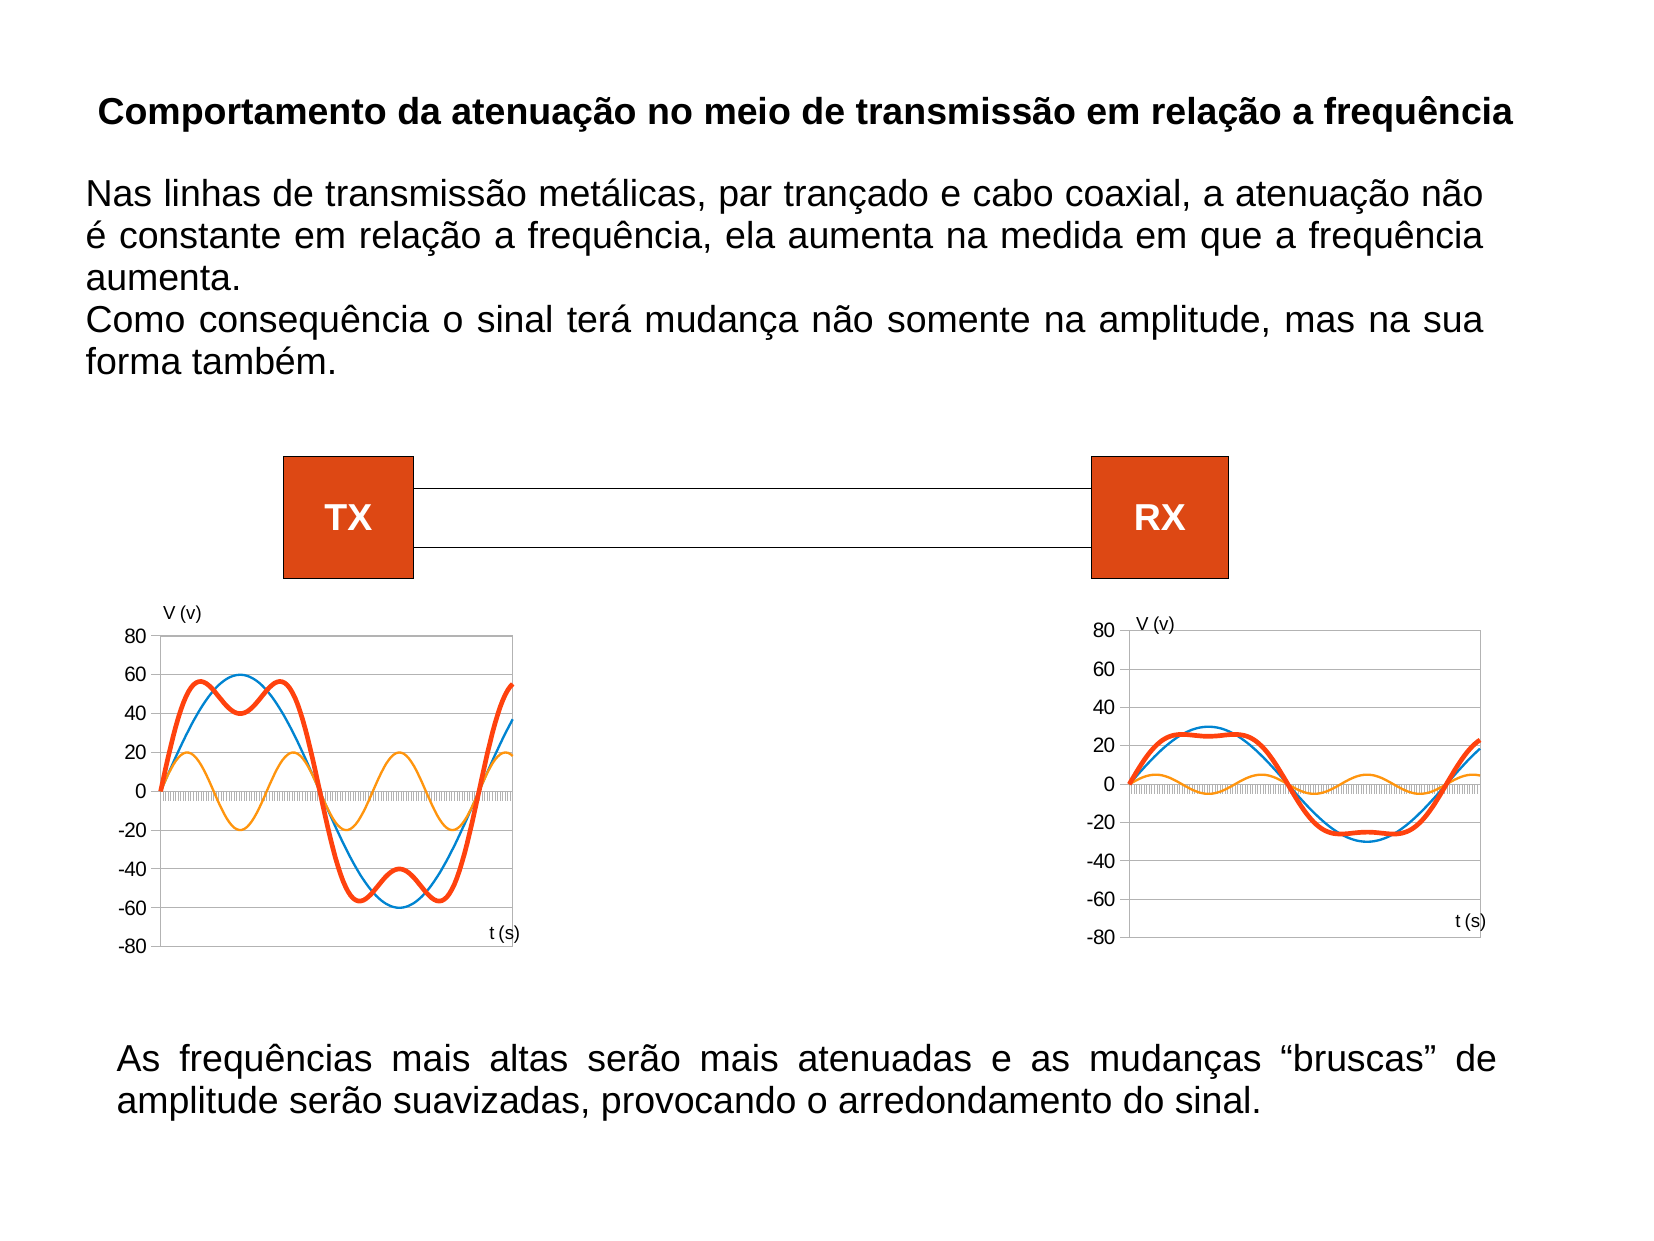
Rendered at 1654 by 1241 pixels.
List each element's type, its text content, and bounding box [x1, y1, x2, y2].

text_box Nas linhas de transmissão metálicas, par trançado e cabo coaxial, a atenuação não é constante em relação a frequência, ela aumenta na medida em que a frequência aumenta. Como consequência o sinal terá mudança não somente na amplitude, mas na sua forma também. [70, 165, 1501, 391]
text_box RX [1091, 456, 1229, 579]
chart [1086, 602, 1512, 1023]
text_box As frequências mais altas serão mais atenuadas e as mudanças “bruscas” de amplitude serão suavizadas, provocando o arredondamento do sinal. [101, 1030, 1512, 1130]
text_box Comportamento da atenuação no meio de transmissão em relação a frequência [82, 82, 1571, 140]
chart [118, 590, 546, 1016]
text_box TX [283, 456, 414, 579]
